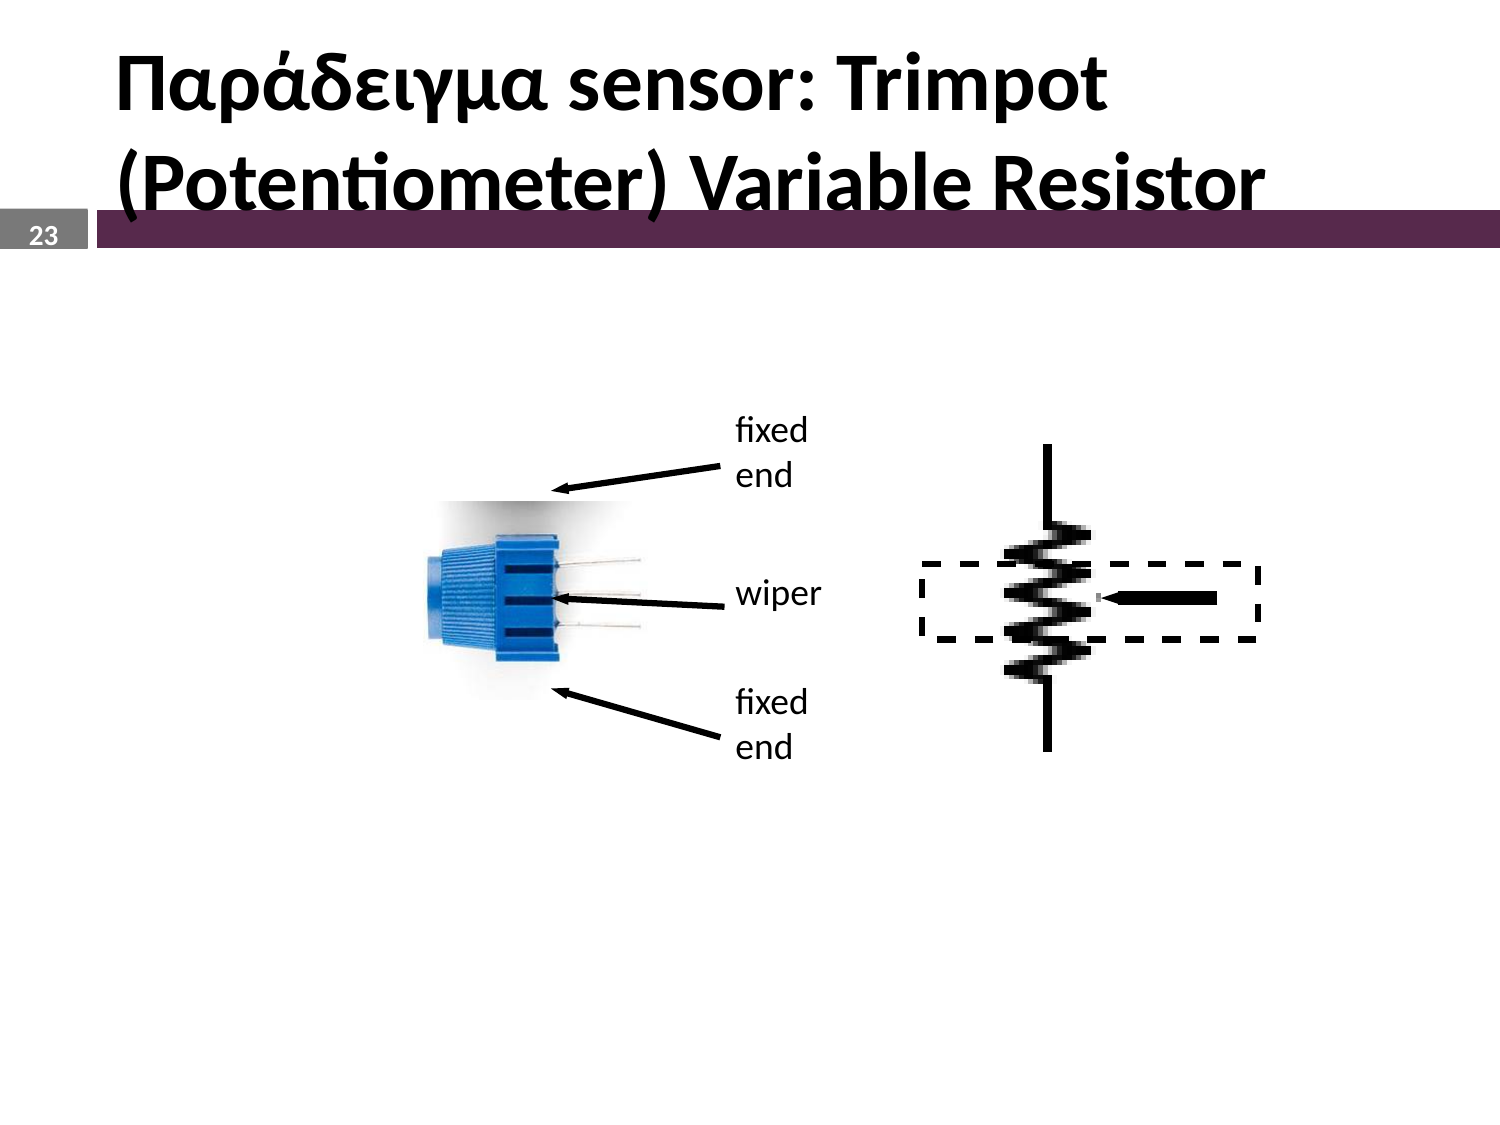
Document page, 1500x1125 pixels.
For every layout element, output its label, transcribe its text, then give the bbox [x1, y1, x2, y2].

picture [407, 501, 700, 700]
title Παράδειγμα sensor: Trimpot (Potentiometer) Variable Resistor [100, 19, 1438, 182]
text_box fixed end [720, 669, 953, 806]
picture [952, 445, 1101, 752]
text_box wiper [720, 560, 952, 637]
text_box fixed end [720, 397, 953, 535]
text_box [0, 208, 88, 249]
